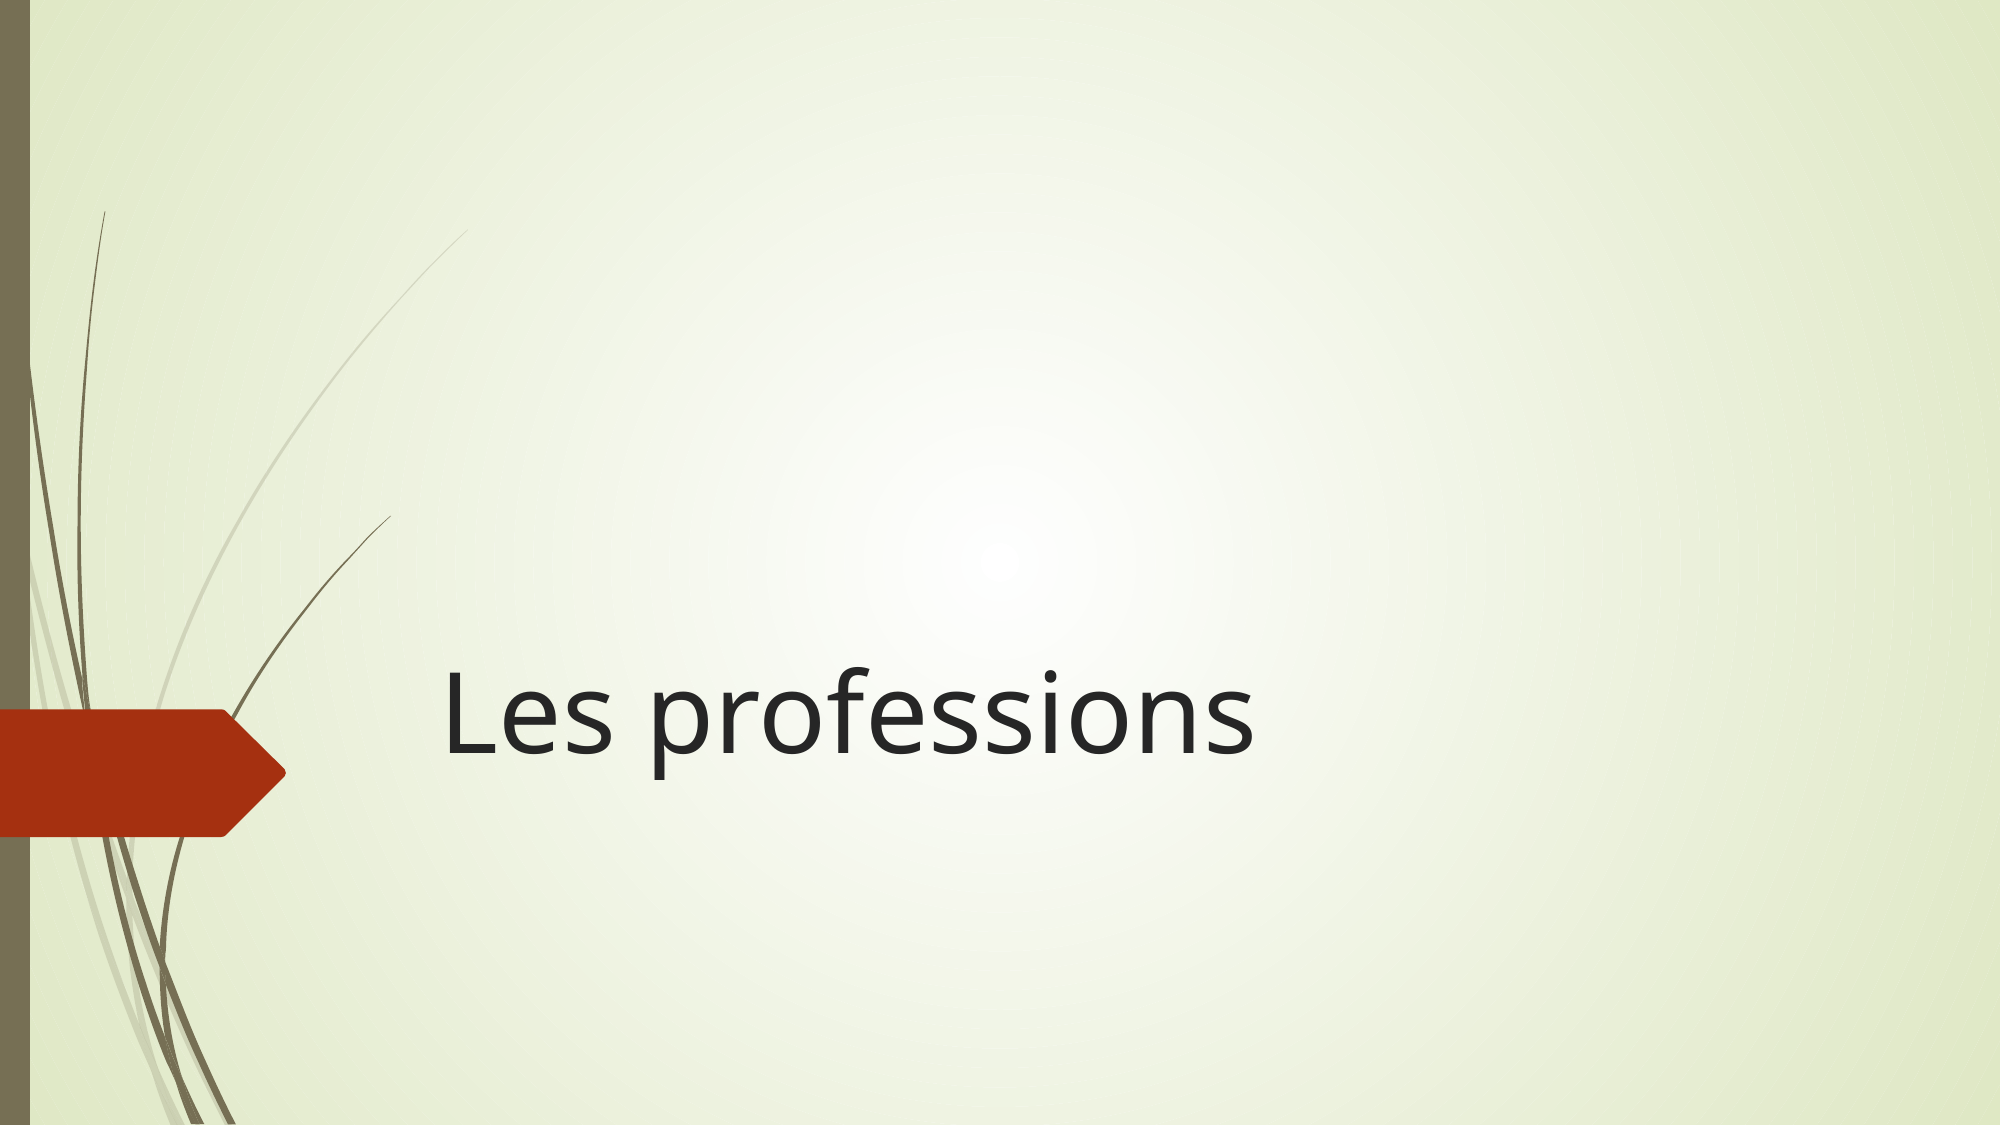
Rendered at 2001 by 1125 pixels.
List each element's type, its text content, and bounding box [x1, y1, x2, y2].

title Les professions [424, 412, 1888, 784]
